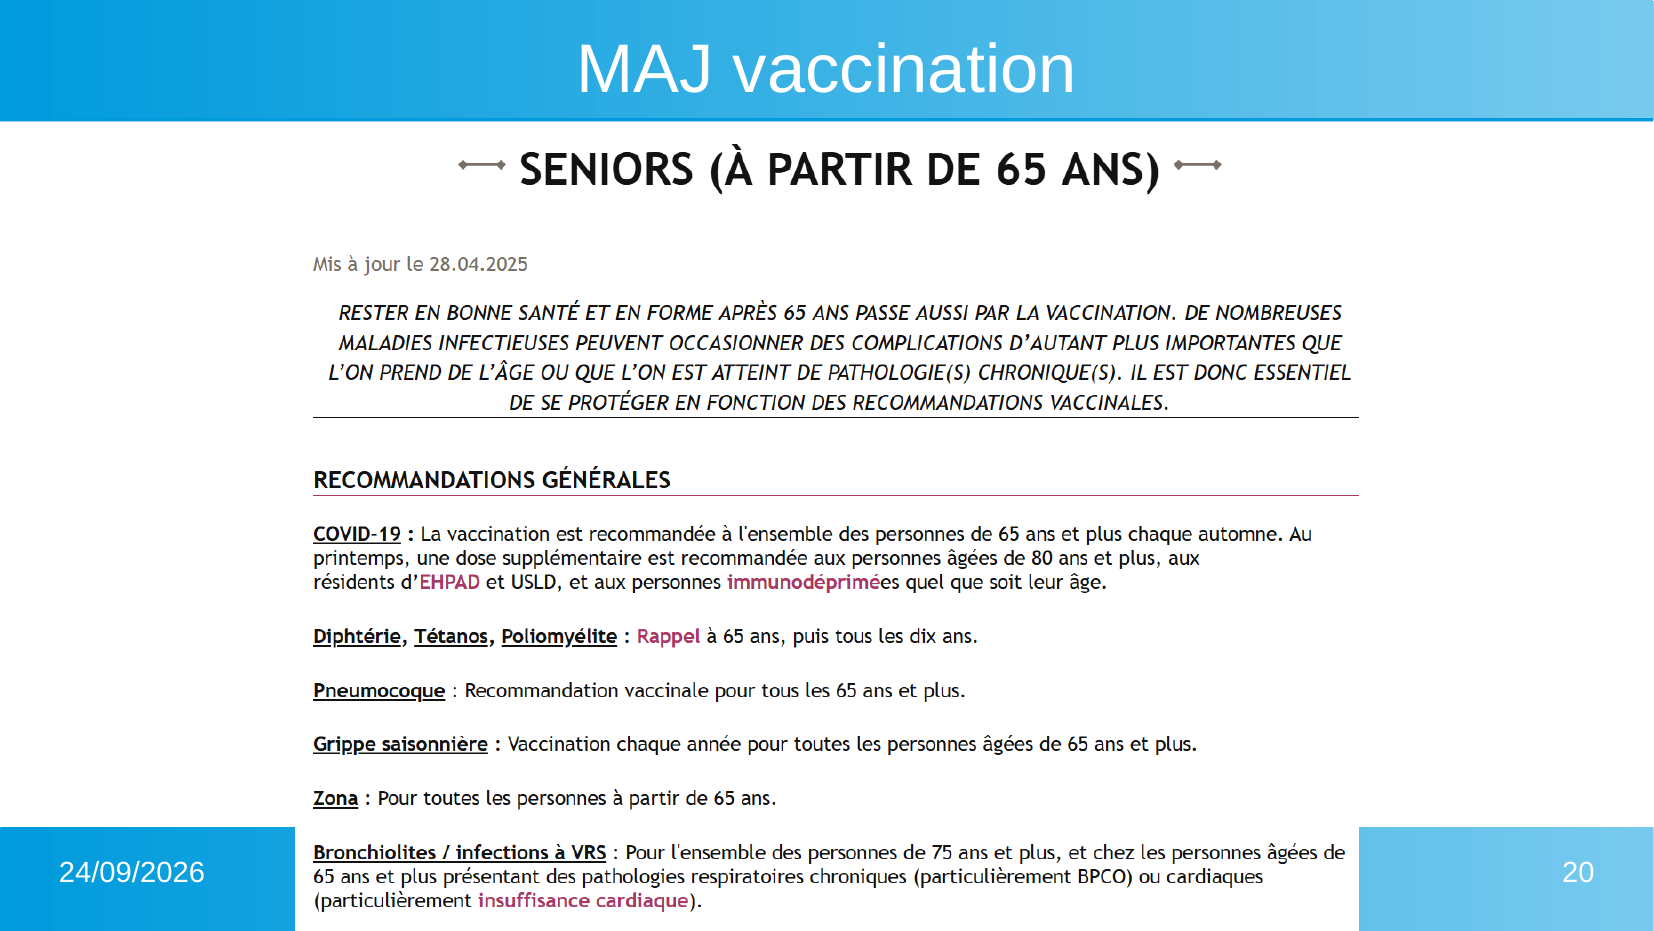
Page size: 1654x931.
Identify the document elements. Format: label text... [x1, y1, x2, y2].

picture [295, 130, 1359, 931]
title MAJ vaccination [59, 29, 1595, 108]
